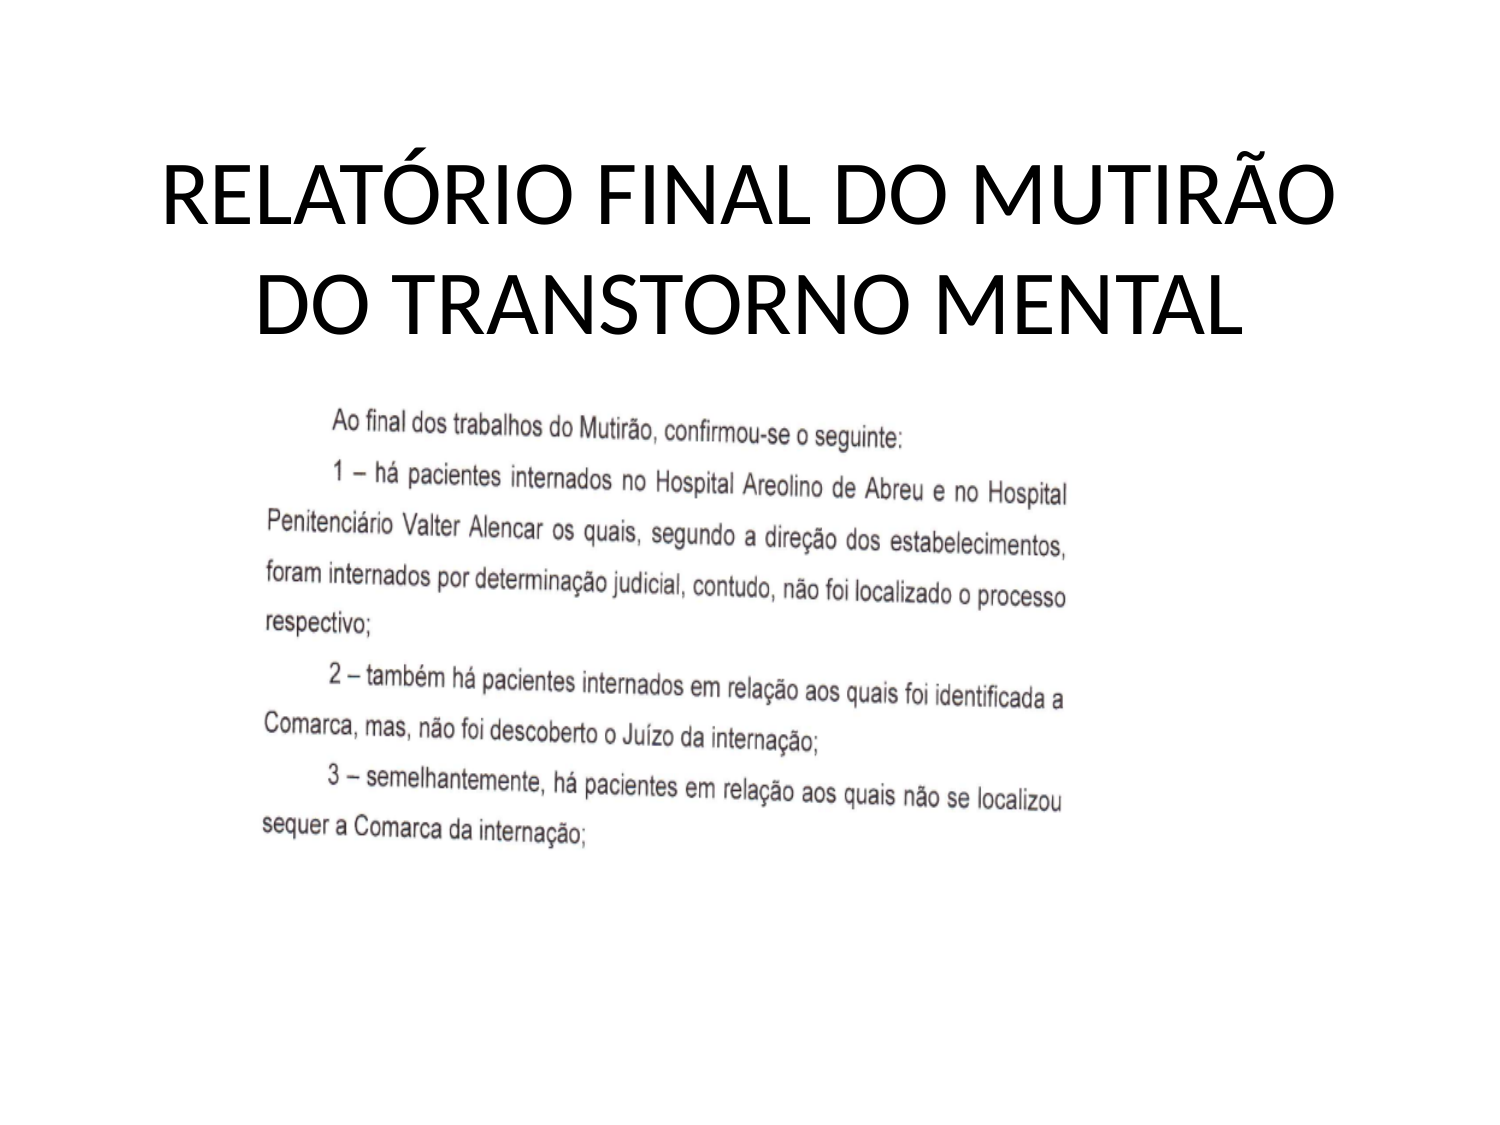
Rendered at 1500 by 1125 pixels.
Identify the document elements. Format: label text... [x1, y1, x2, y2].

picture [242, 397, 1081, 870]
title RELATÓRIO FINAL DO MUTIRÃO DO TRANSTORNO MENTAL [112, 125, 1388, 367]
